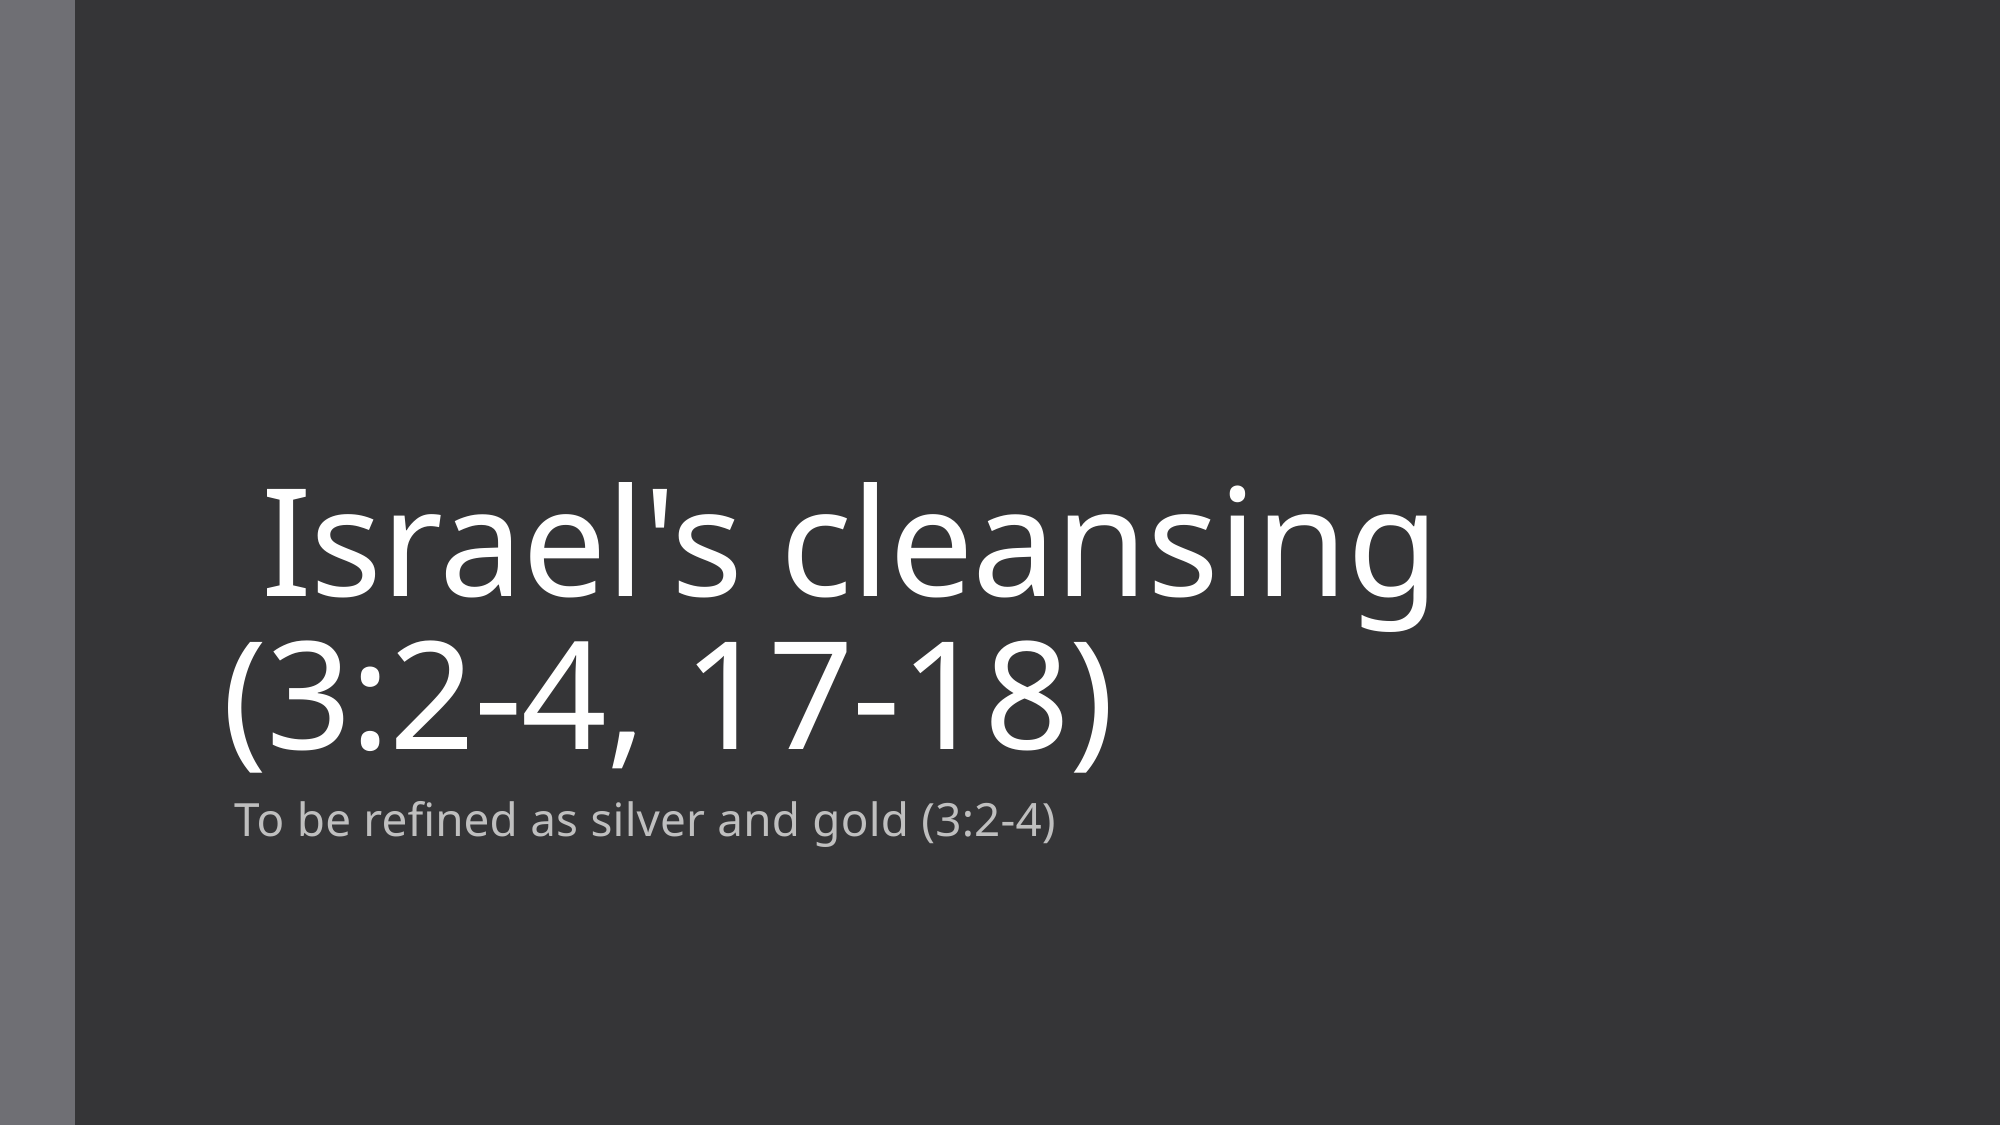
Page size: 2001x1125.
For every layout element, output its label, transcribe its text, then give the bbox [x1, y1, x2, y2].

subtitle To be refined as silver and gold (3:2-4) [206, 787, 1752, 1066]
title Israel's cleansing (3:2-4, 17-18) [206, 124, 1752, 787]
